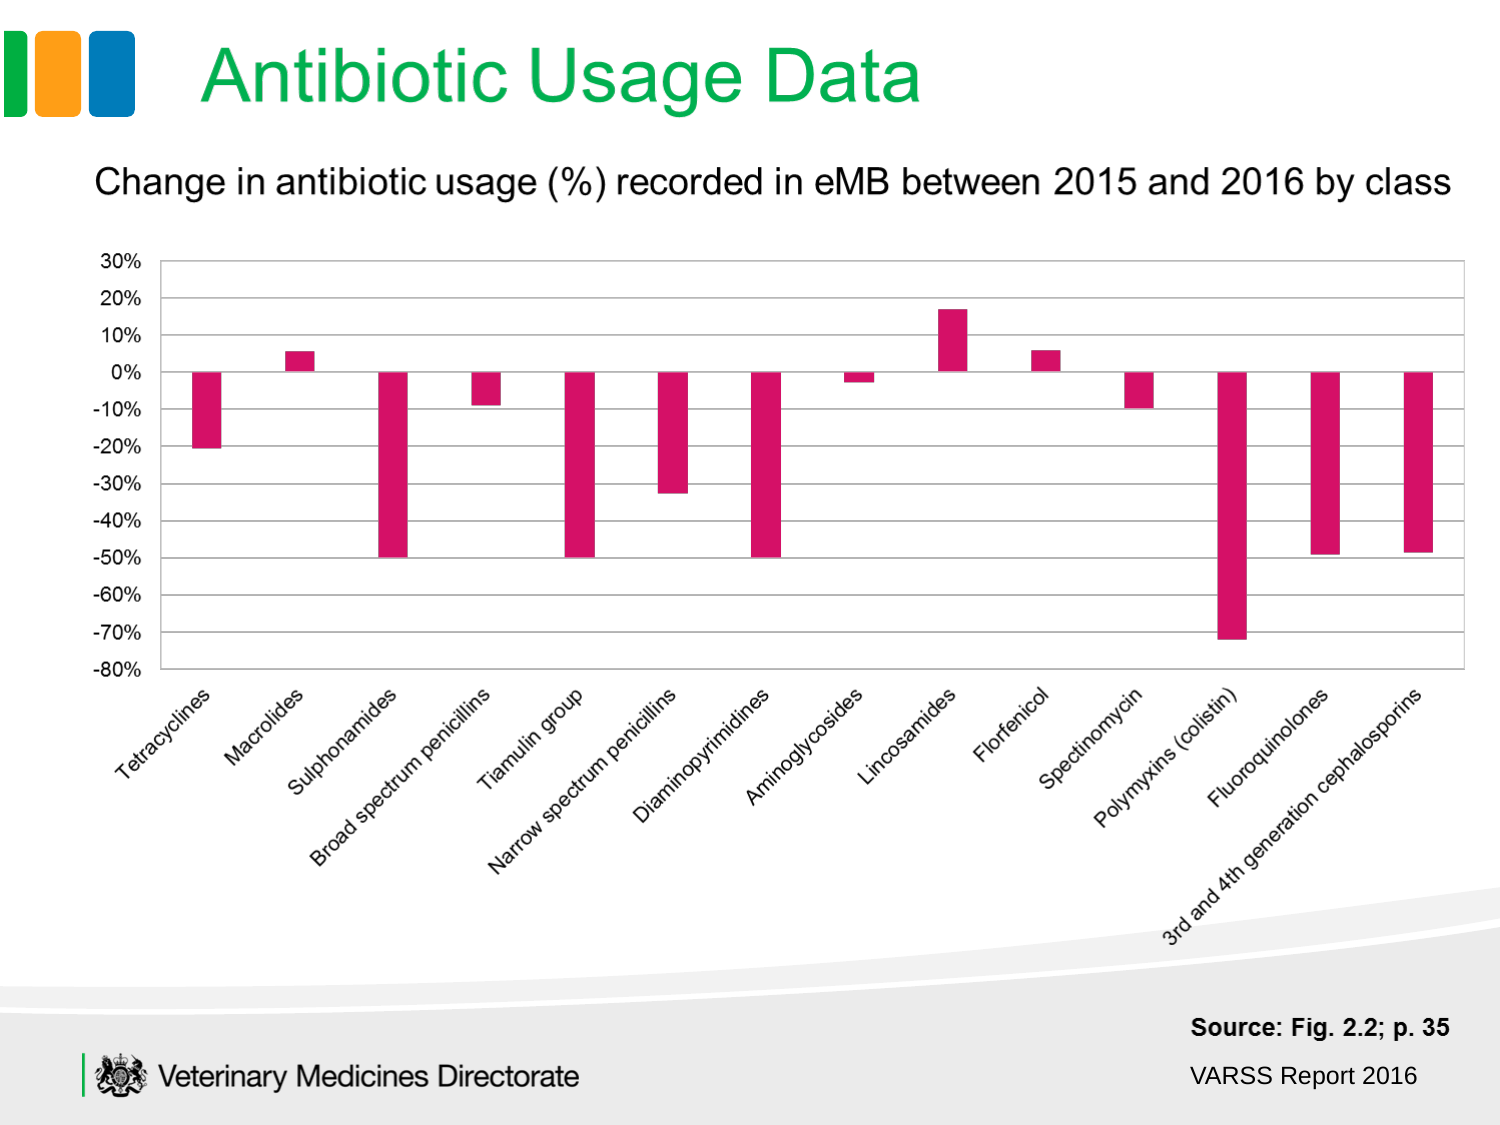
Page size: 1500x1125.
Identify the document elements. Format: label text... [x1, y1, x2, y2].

text_box VARSS Report 2016 [1175, 1051, 1435, 1098]
picture [38, 6, 1500, 1098]
